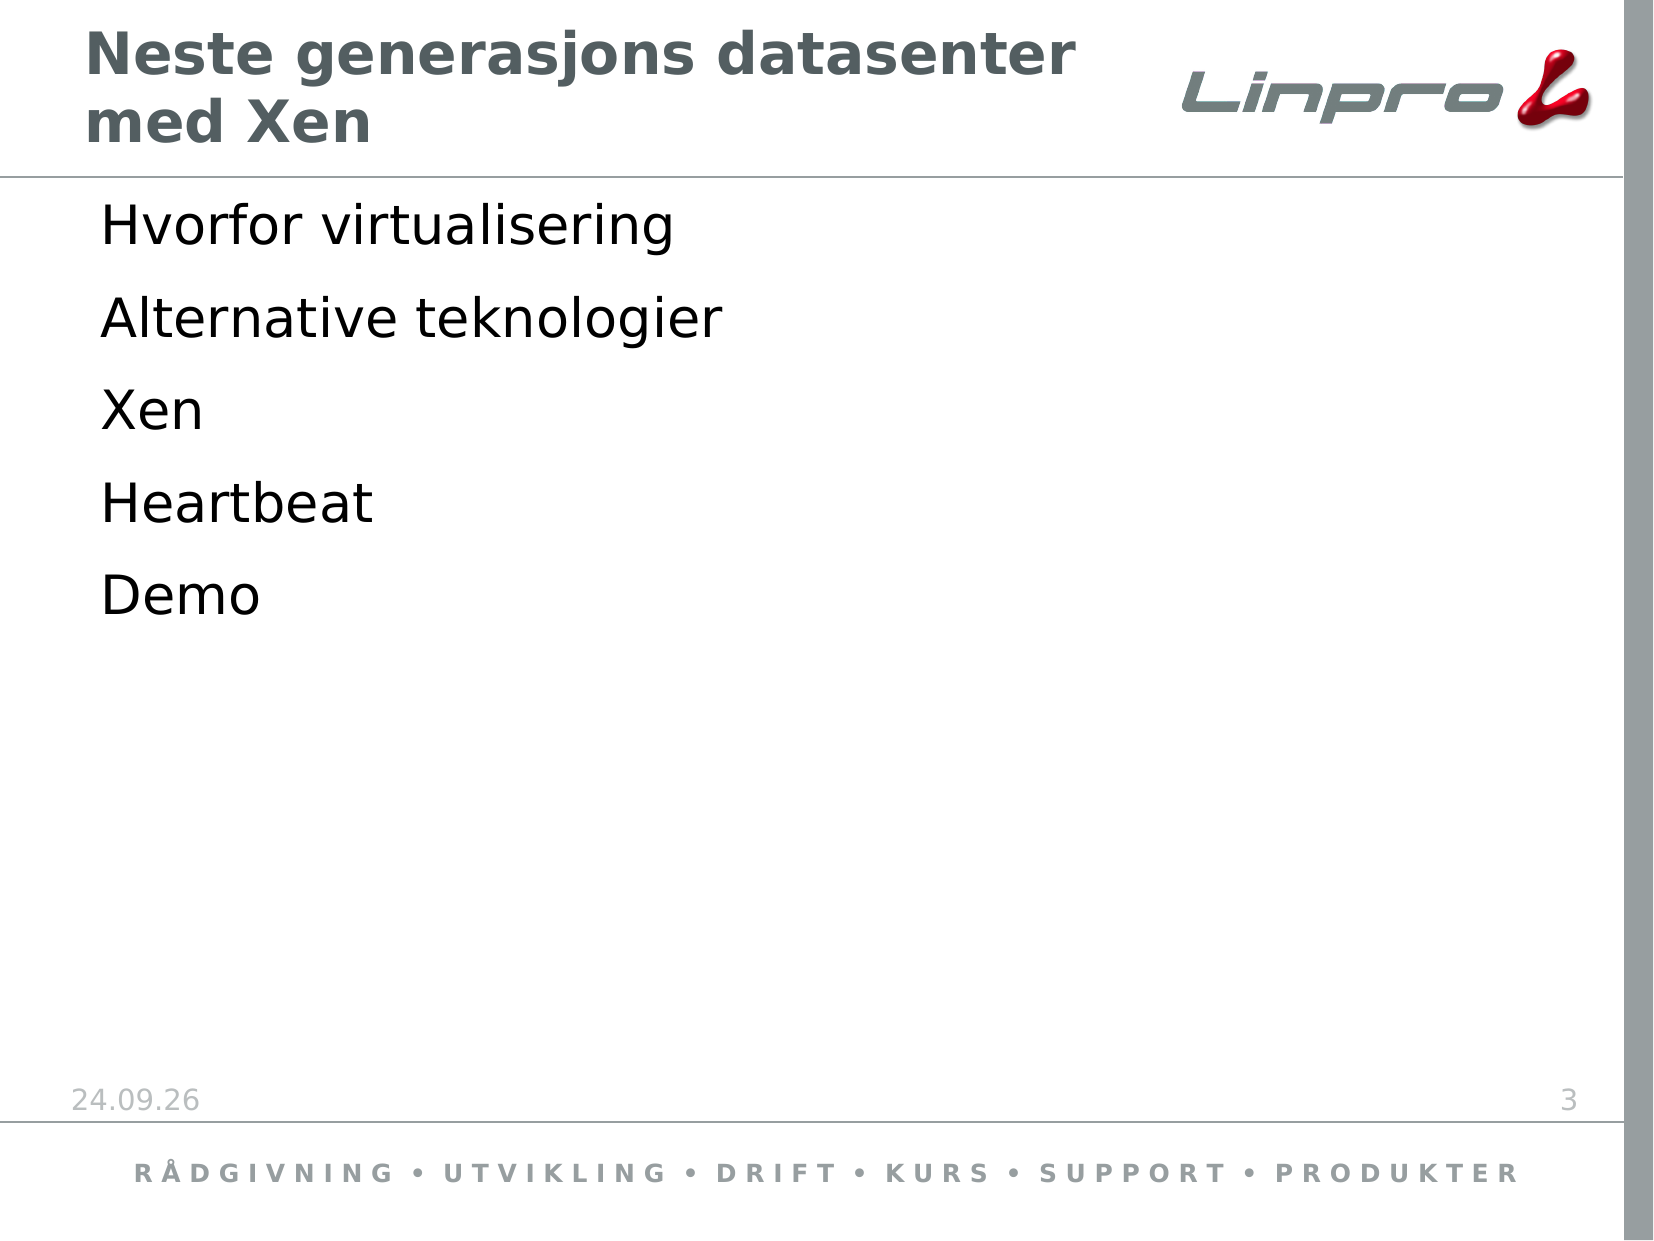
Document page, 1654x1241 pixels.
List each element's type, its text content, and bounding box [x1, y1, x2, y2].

list Hvorfor virtualisering Alternative teknologier Xen Heartbeat Demo [82, 194, 1571, 1039]
title Neste generasjons datasenter med Xen [84, 20, 1573, 157]
picture [1573, 47, 1595, 133]
